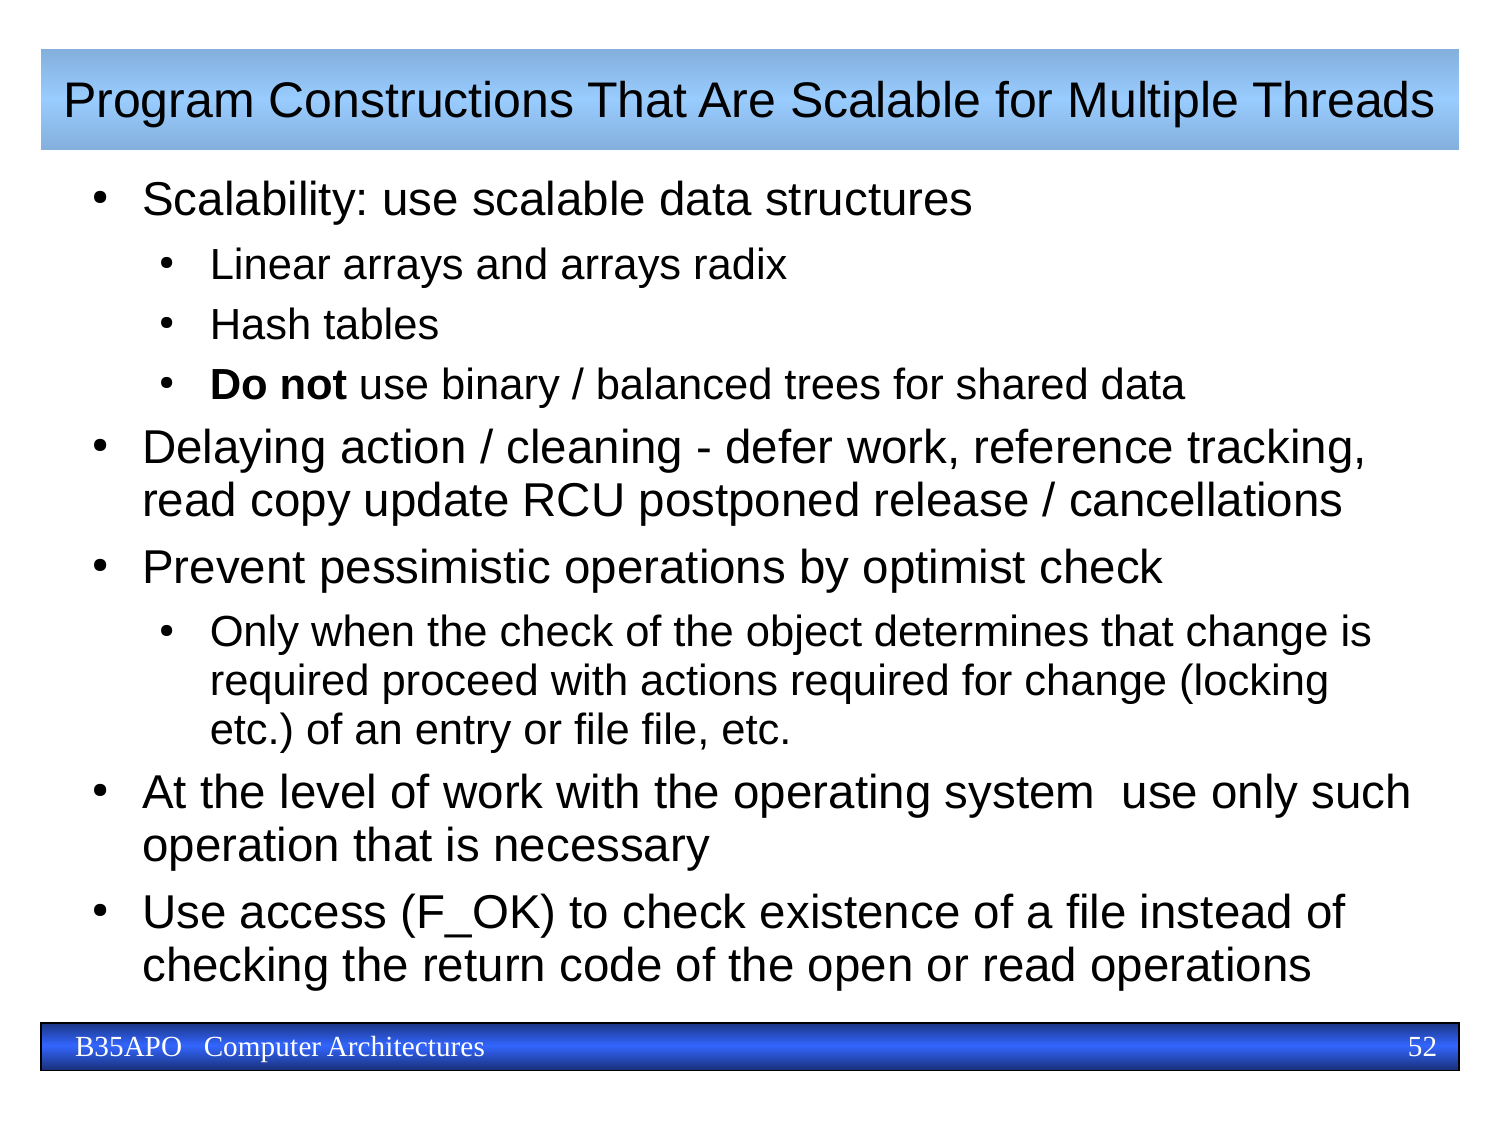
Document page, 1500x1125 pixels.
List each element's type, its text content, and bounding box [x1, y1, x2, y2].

title Program Constructions That Are Scalable for Multiple Threads [41, 49, 1459, 150]
list Scalability: use scalable data structures Linear arrays and arrays radix Hash tables Do not use binary / balanced trees for shared data Delaying action / cleaning - defer work, reference tracking, read copy update RCU postponed release / cancellations Prevent pessimistic operations by optimist check Only when the check of the object determines that change is required proceed with actions required for change (locking etc.) of an entry or file file, etc. At the level of work with the operating system use only such operation that is necessary Use access (F_OK) to check existence of a file instead of checking the return code of the open or read operations [75, 172, 1426, 1000]
